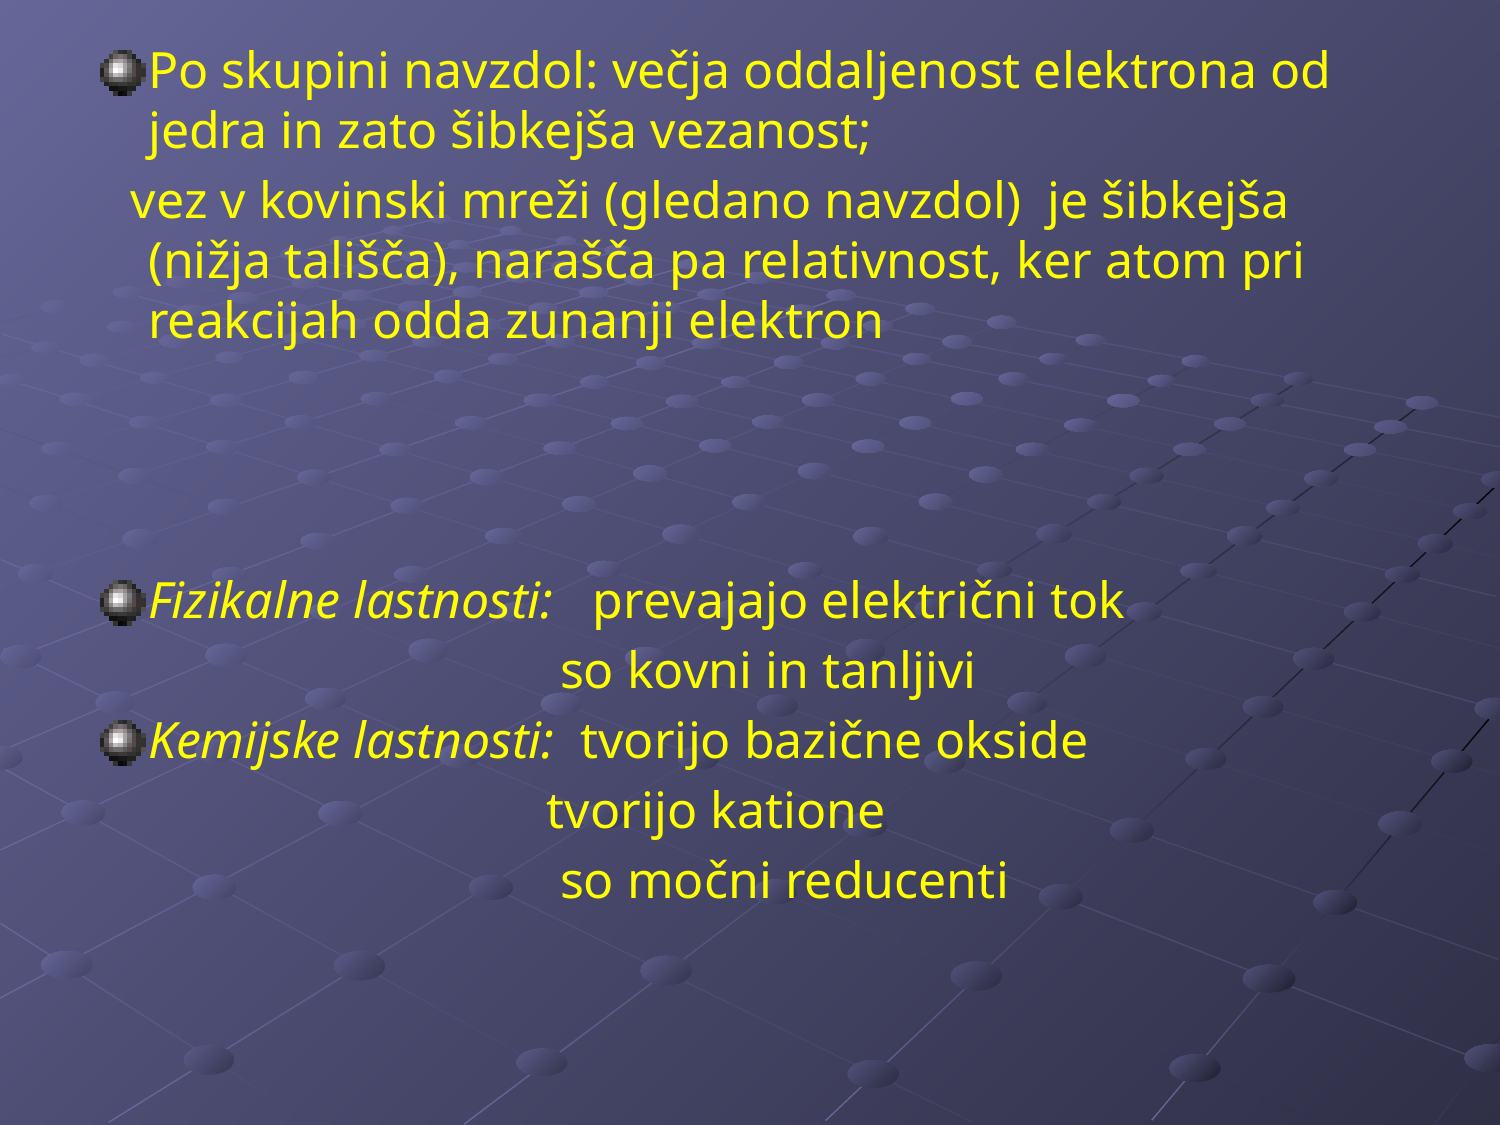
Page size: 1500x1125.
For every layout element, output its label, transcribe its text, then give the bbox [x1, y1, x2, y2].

list Po skupini navzdol: večja oddaljenost elektrona od jedra in zato šibkejša vezanost; vez v kovinski mreži (gledano navzdol) je šibkejša (nižja tališča), narašča pa relativnost, ker atom pri reakcijah odda zunanji elektron Fizikalne lastnosti: prevajajo električni tok so kovni in tanljivi Kemijske lastnosti: tvorijo bazične okside tvorijo katione so močni reducenti [76, 31, 1427, 1083]
